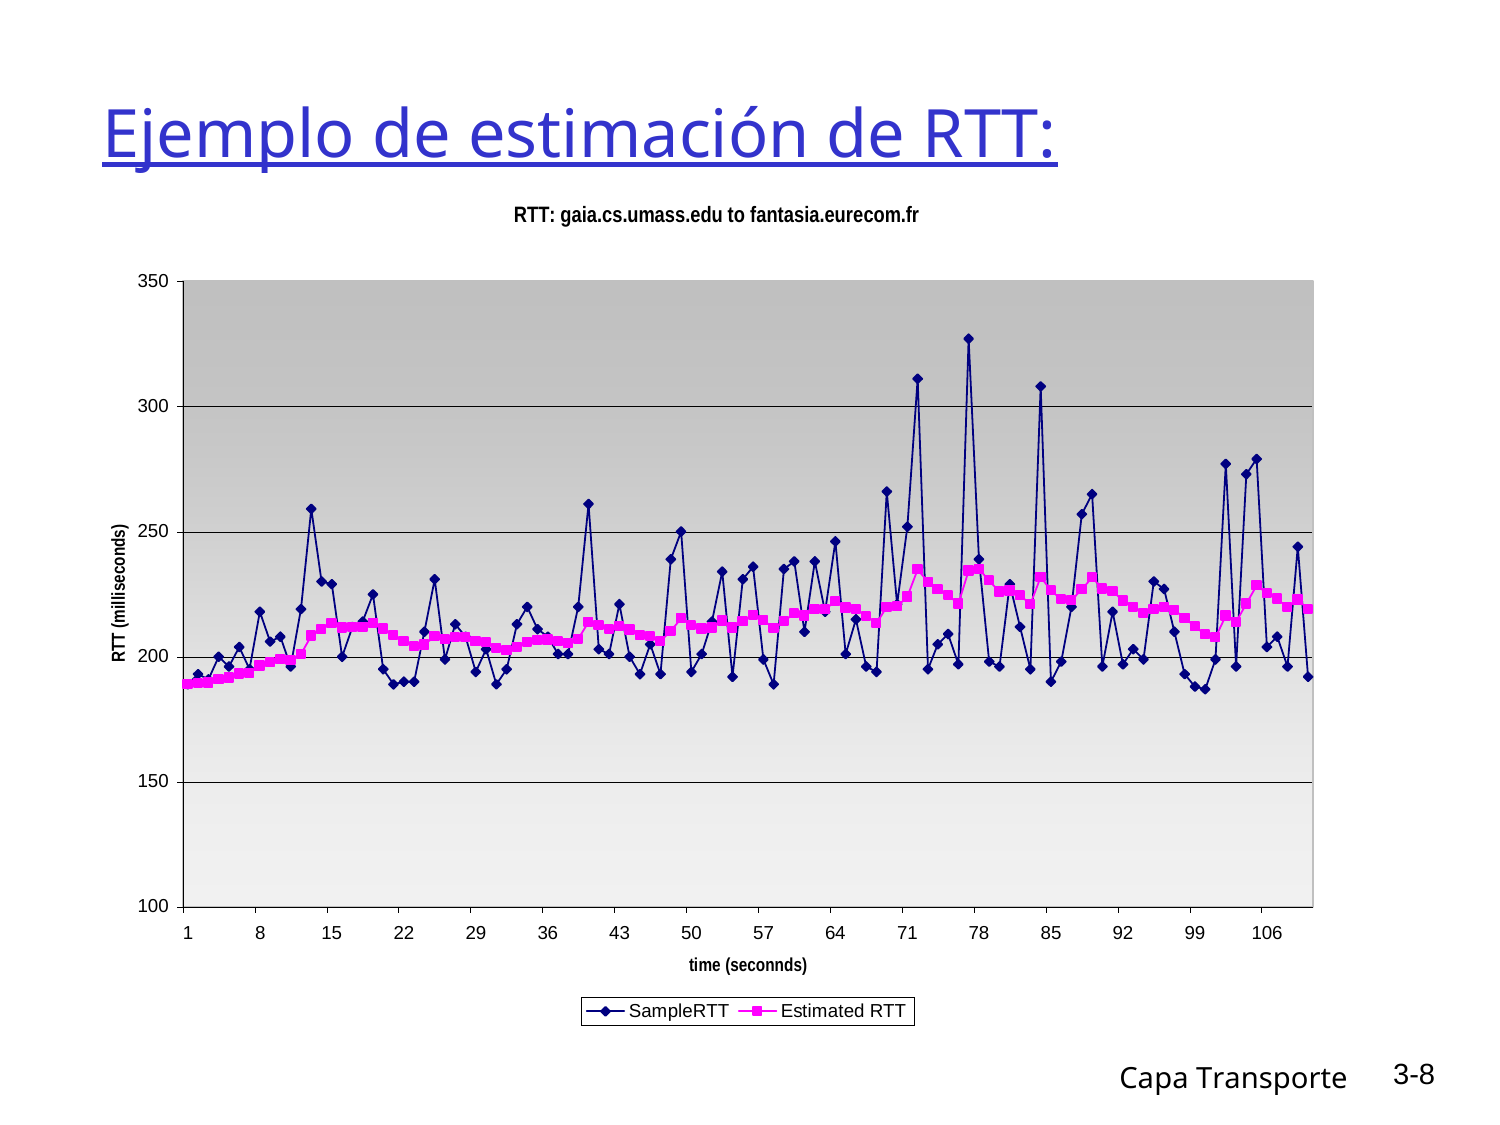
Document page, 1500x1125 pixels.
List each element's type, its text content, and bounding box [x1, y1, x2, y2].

picture [80, 172, 1351, 1042]
title Ejemplo de estimación de RTT: [87, 37, 1363, 225]
